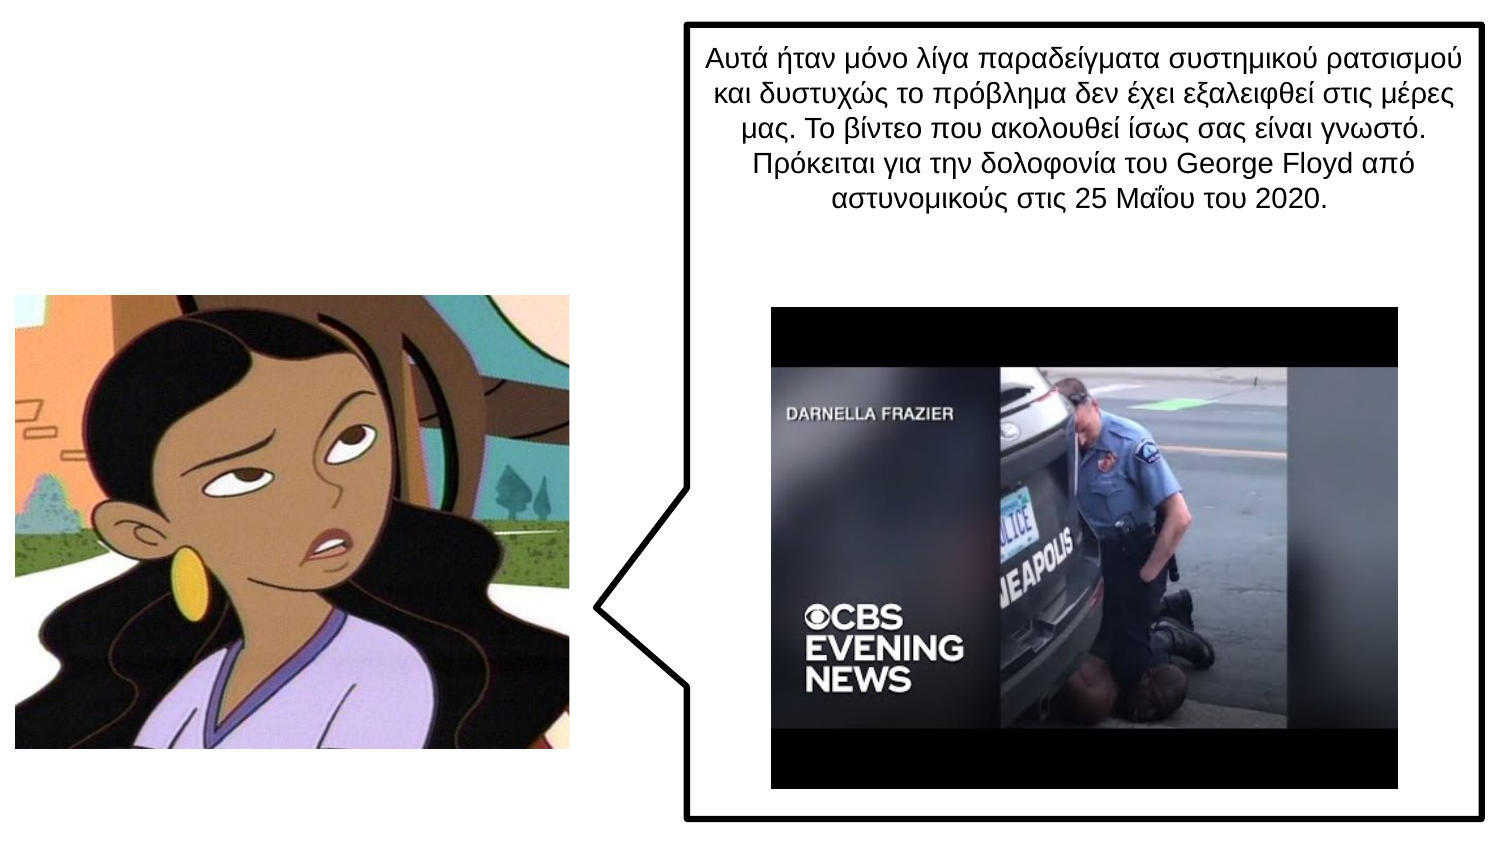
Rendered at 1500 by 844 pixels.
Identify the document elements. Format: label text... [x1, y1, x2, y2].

picture [771, 307, 1398, 789]
picture [15, 295, 570, 749]
text_box Αυτά ήταν μόνο λίγα παραδείγματα συστημικού ρατσισμού και δυστυχώς το πρόβλημα δεν έχει εξαλειφθεί στις μέρες μας. Το βίντεο που ακολουθεί ίσως σας είναι γνωστό. Πρόκειται για την δολοφονία του George Floyd από αστυνομικούς στις 25 Μαΐου του 2020. [596, 24, 1482, 819]
